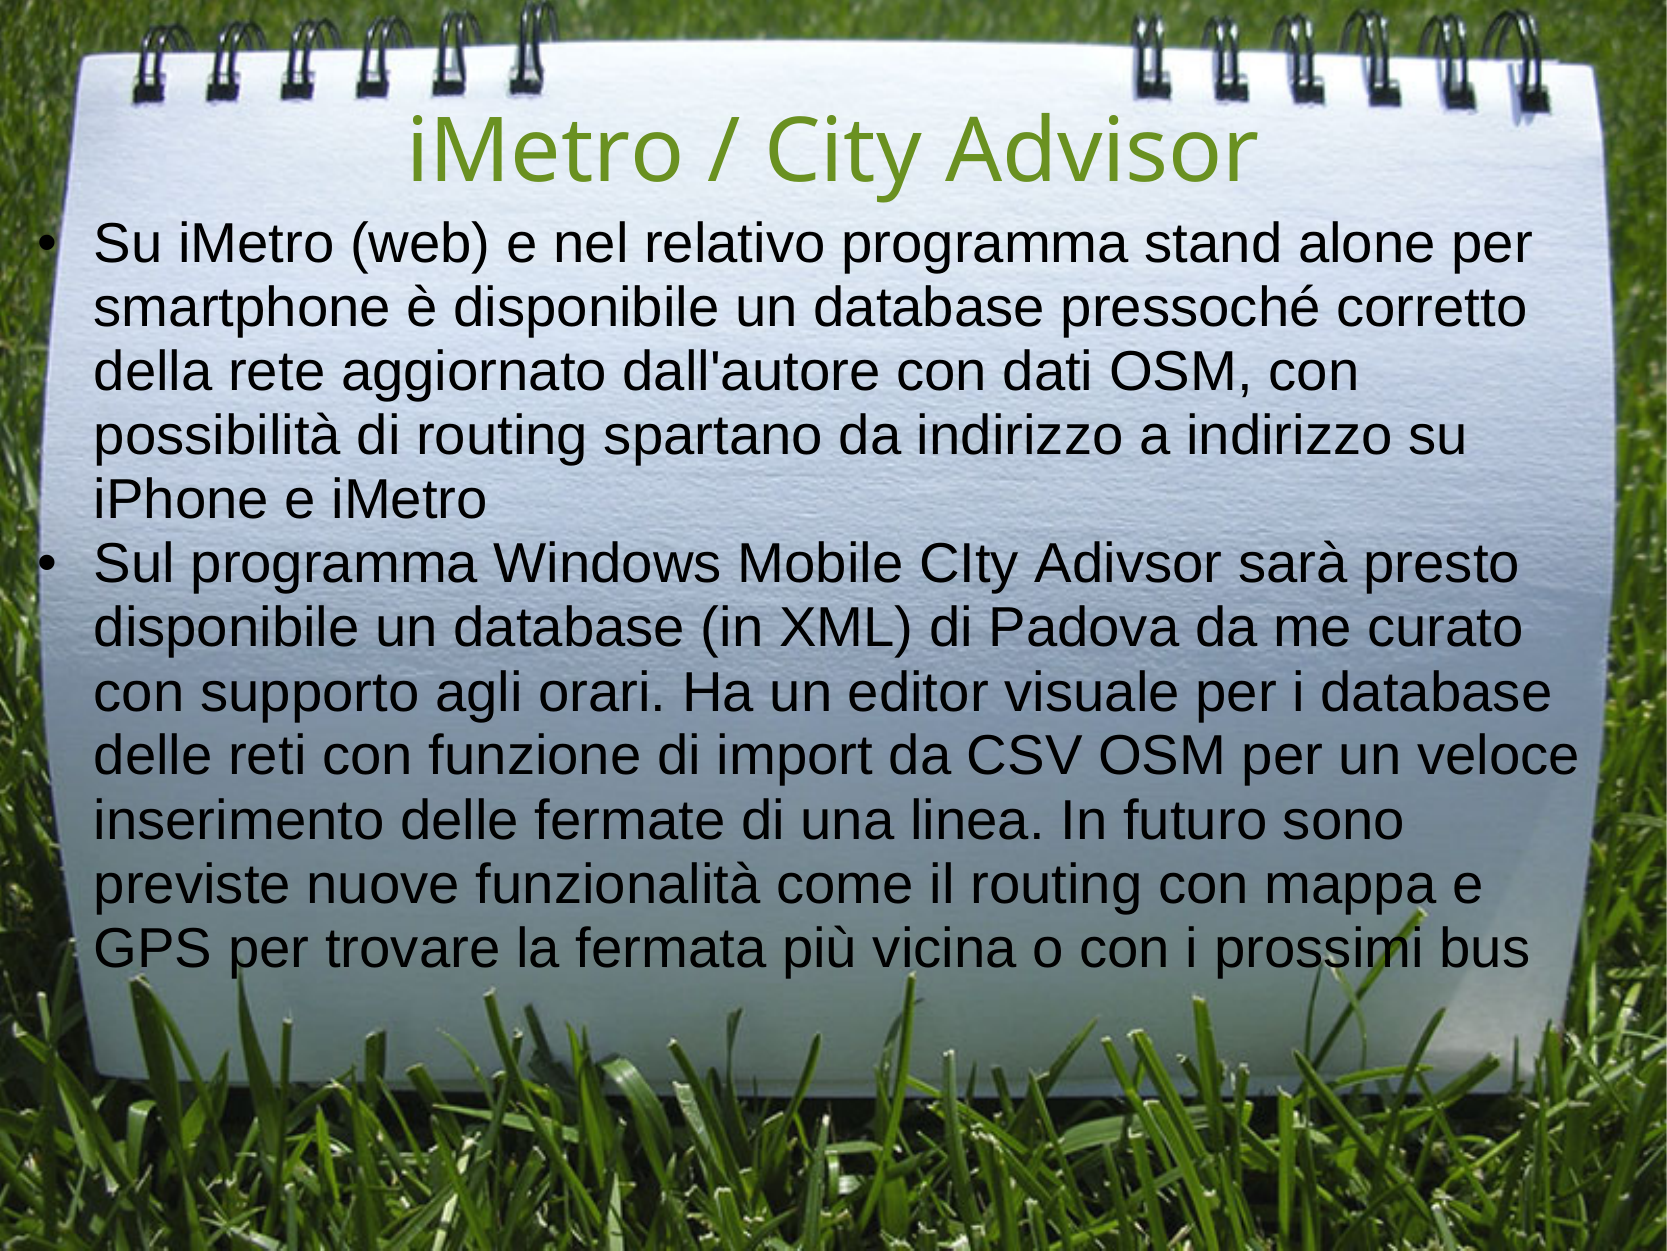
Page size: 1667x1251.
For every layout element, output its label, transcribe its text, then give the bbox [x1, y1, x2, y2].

list Su iMetro (web) e nel relativo programma stand alone per smartphone è disponibile un database pressoché corretto della rete aggiornato dall'autore con dati OSM, con possibilità di routing spartano da indirizzo a indirizzo su iPhone e iMetro Sul programma Windows Mobile CIty Adivsor sarà presto disponibile un database (in XML) di Padova da me curato con supporto agli orari. Ha un editor visuale per i database delle reti con funzione di import da CSV OSM per un veloce inserimento delle fermate di una linea. In futuro sono previste nuove funzionalità come il routing con mappa e GPS per trovare la fermata più vicina o con i prossimi bus [18, 211, 1602, 1176]
title iMetro / City Advisor [40, 99, 1627, 251]
picture [0, 0, 1667, 1251]
